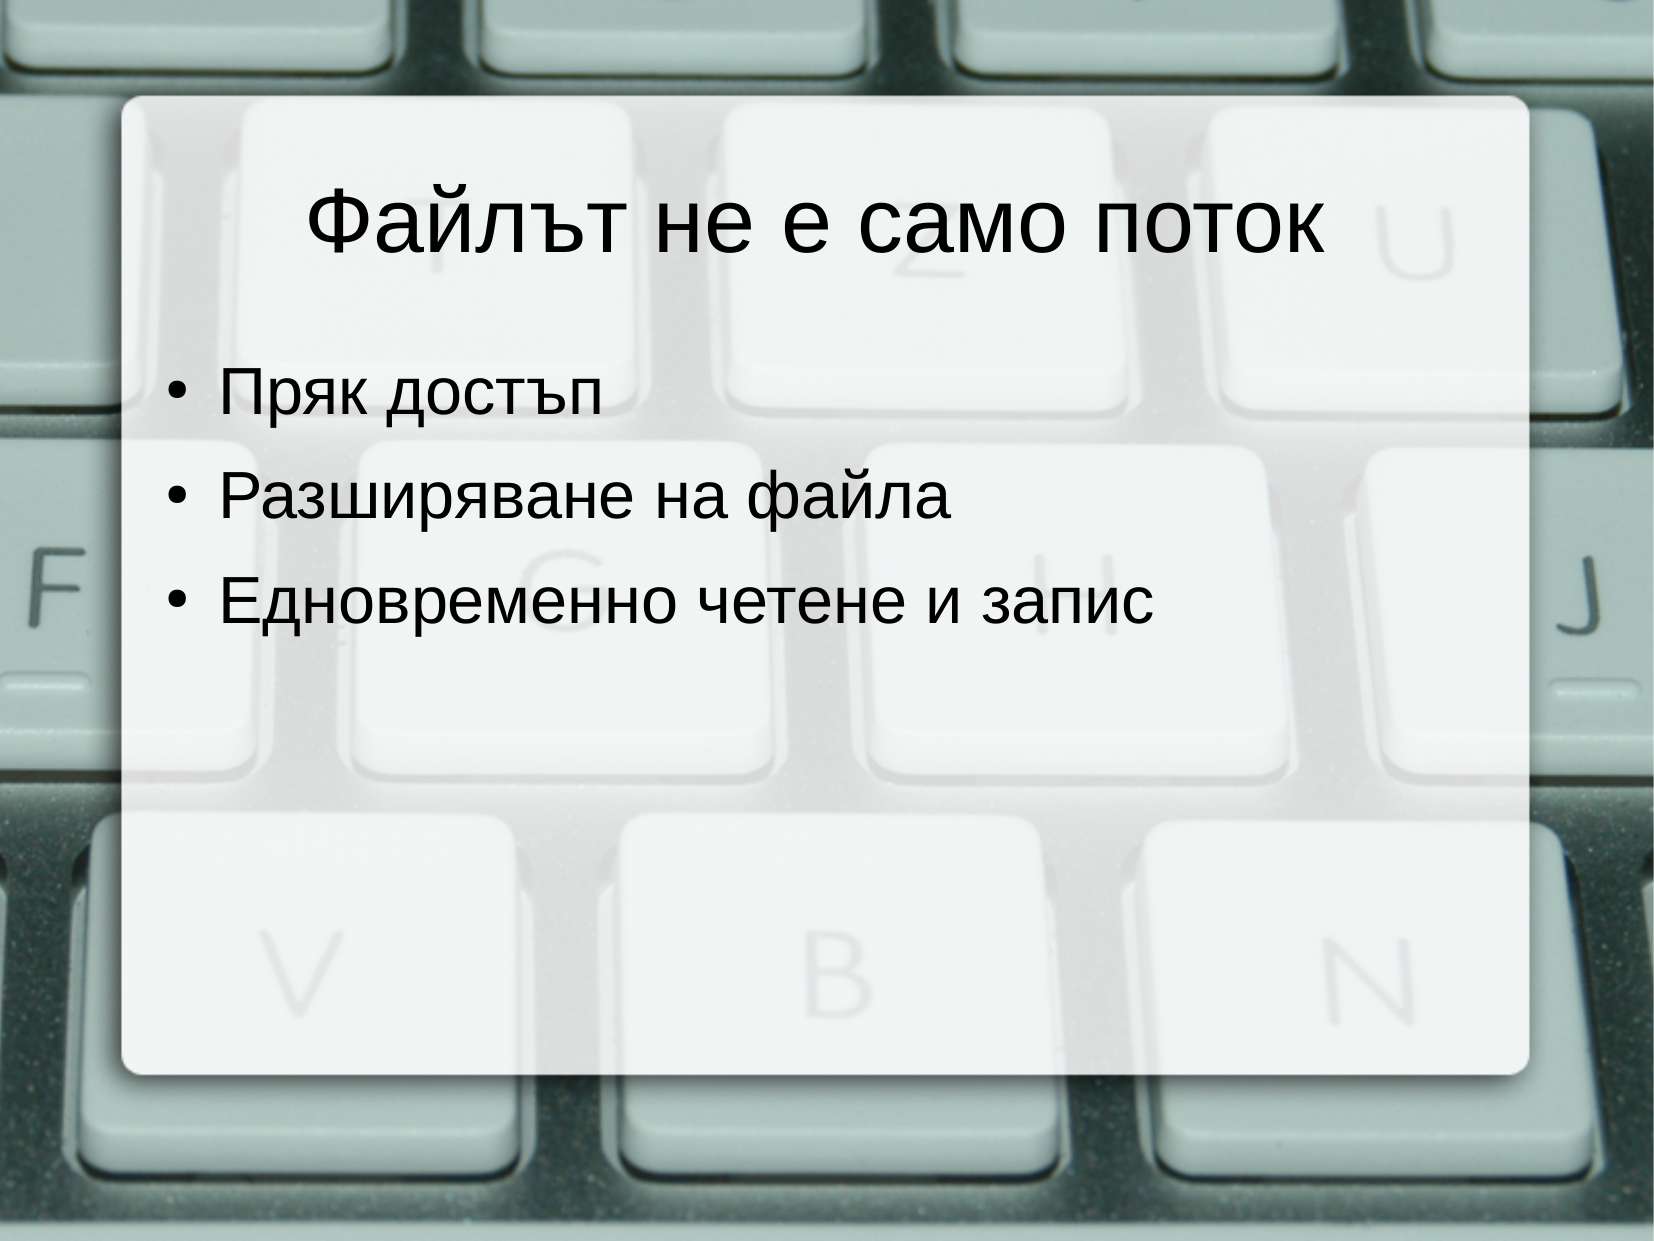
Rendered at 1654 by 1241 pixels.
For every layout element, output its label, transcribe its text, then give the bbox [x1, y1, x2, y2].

title Файлът не е само поток [135, 117, 1506, 325]
picture [0, 0, 1654, 1241]
list Пряк достъп Разширяване на файла Едновременно четене и запис [147, 354, 1506, 1074]
